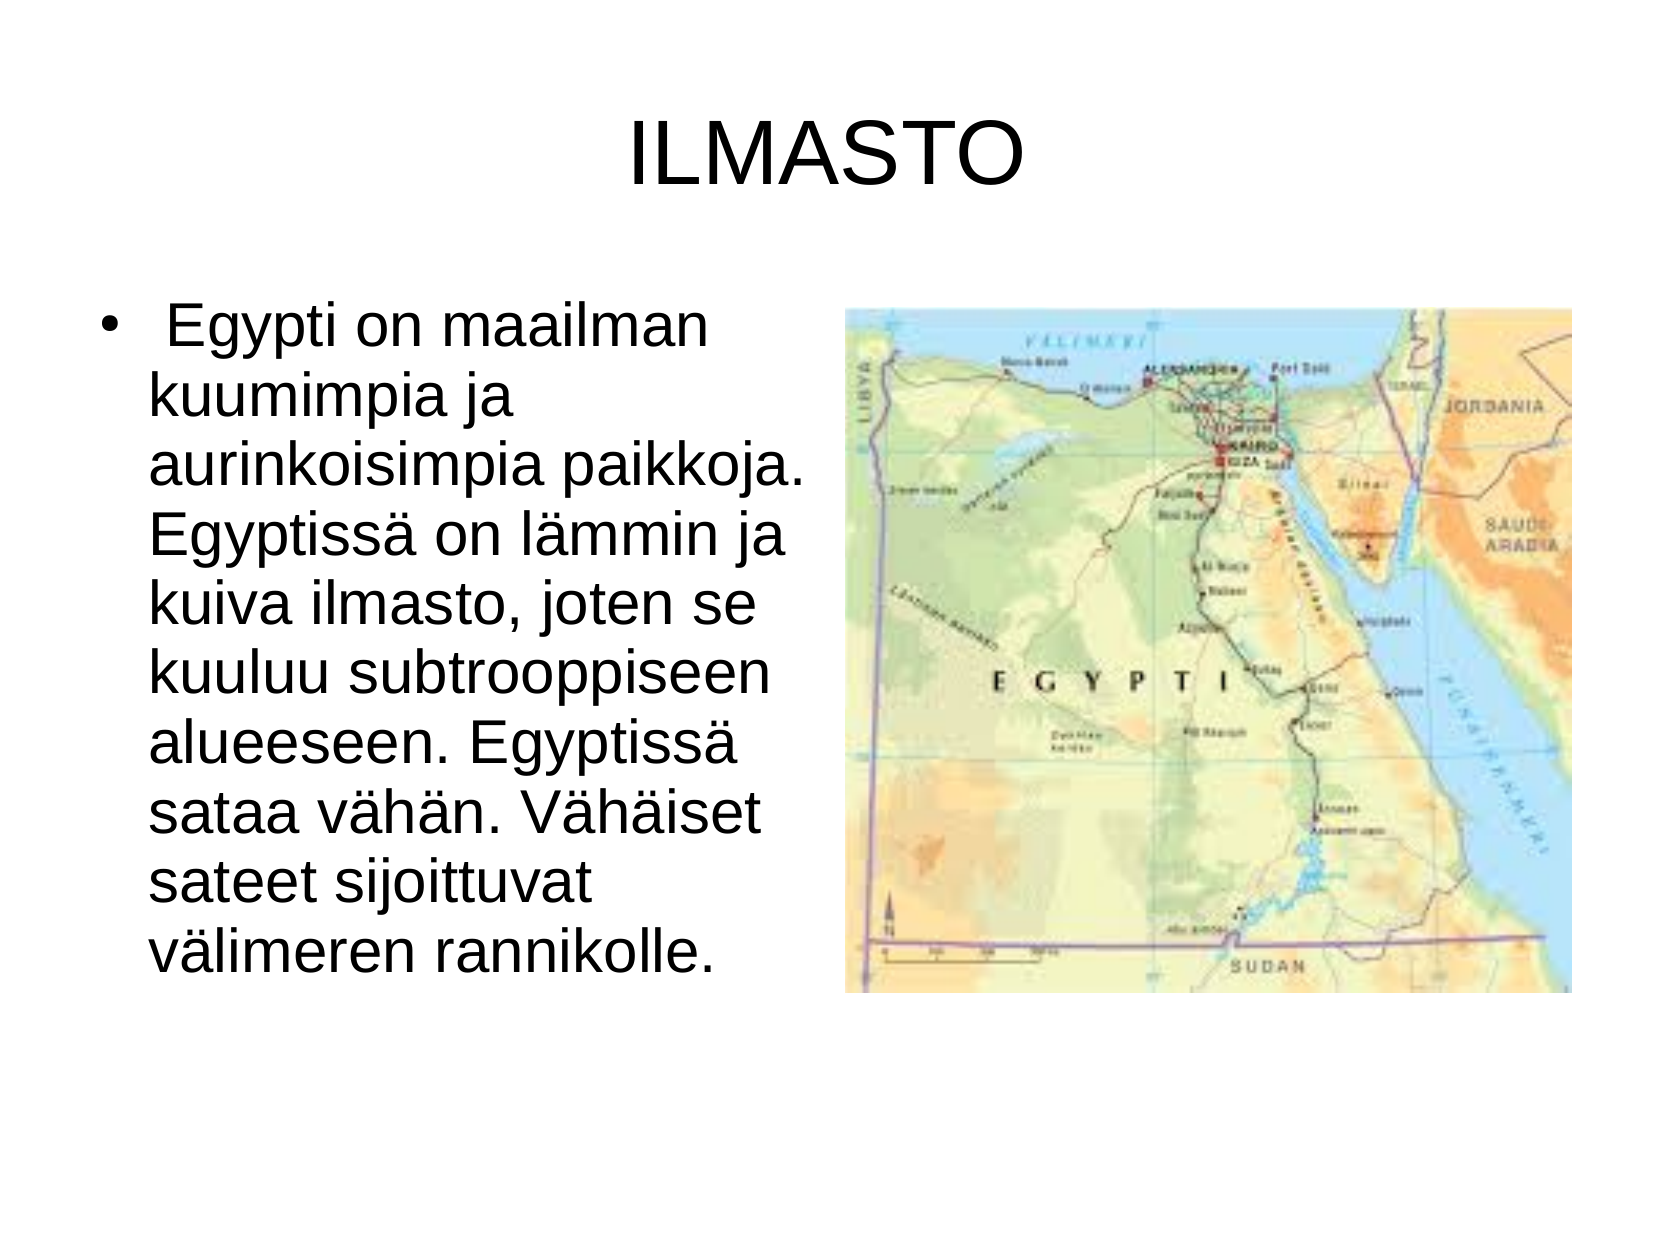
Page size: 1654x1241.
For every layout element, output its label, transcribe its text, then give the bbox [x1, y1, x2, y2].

title ILMASTO [82, 49, 1571, 257]
picture [845, 307, 1572, 993]
list Egypti on maailman kuumimpia ja aurinkoisimpia paikkoja. Egyptissä on lämmin ja kuiva ilmasto, joten se kuuluu subtrooppiseen alueeseen. Egyptissä sataa vähän. Vähäiset sateet sijoittuvat välimeren rannikolle. [82, 290, 809, 1010]
